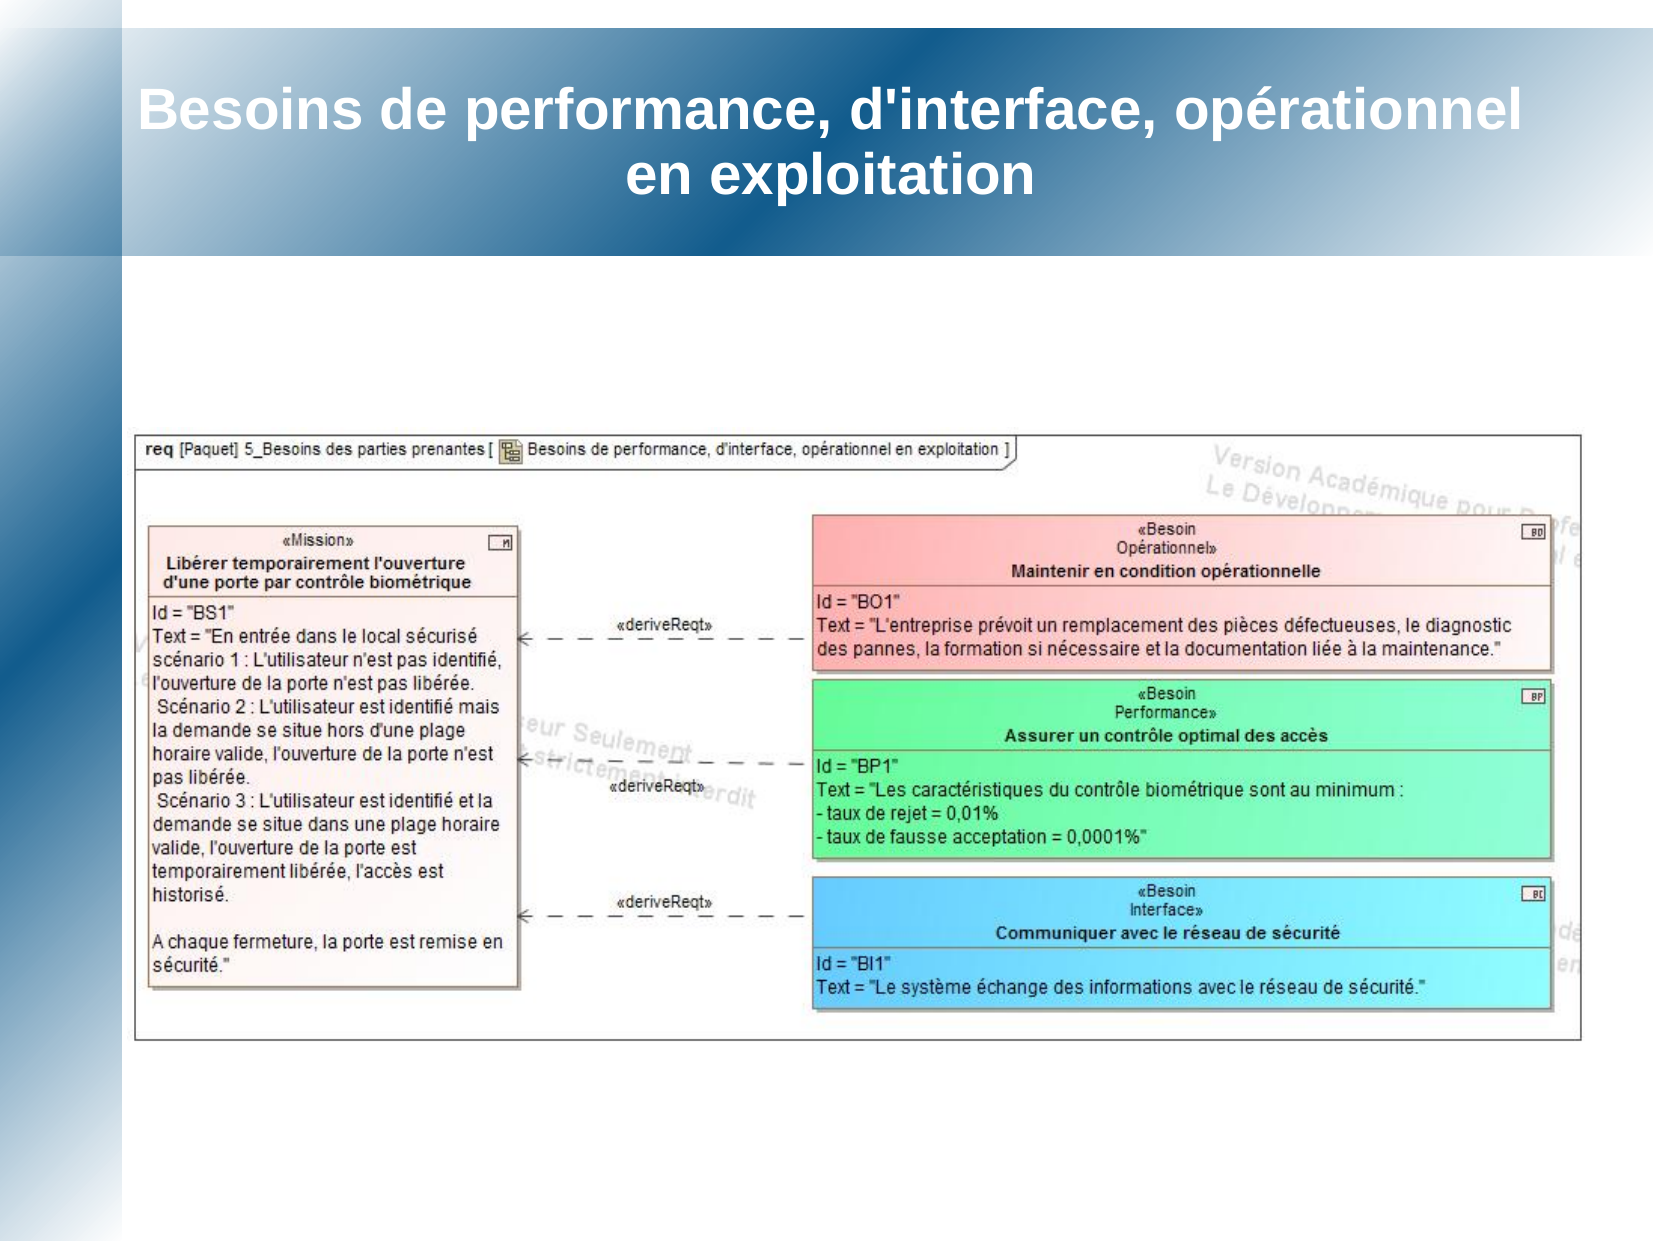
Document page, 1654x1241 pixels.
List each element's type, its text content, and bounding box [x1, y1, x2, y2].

subtitle [127, 323, 1603, 1167]
title Besoins de performance, d'interface, opérationnel en exploitation [125, 45, 1537, 238]
